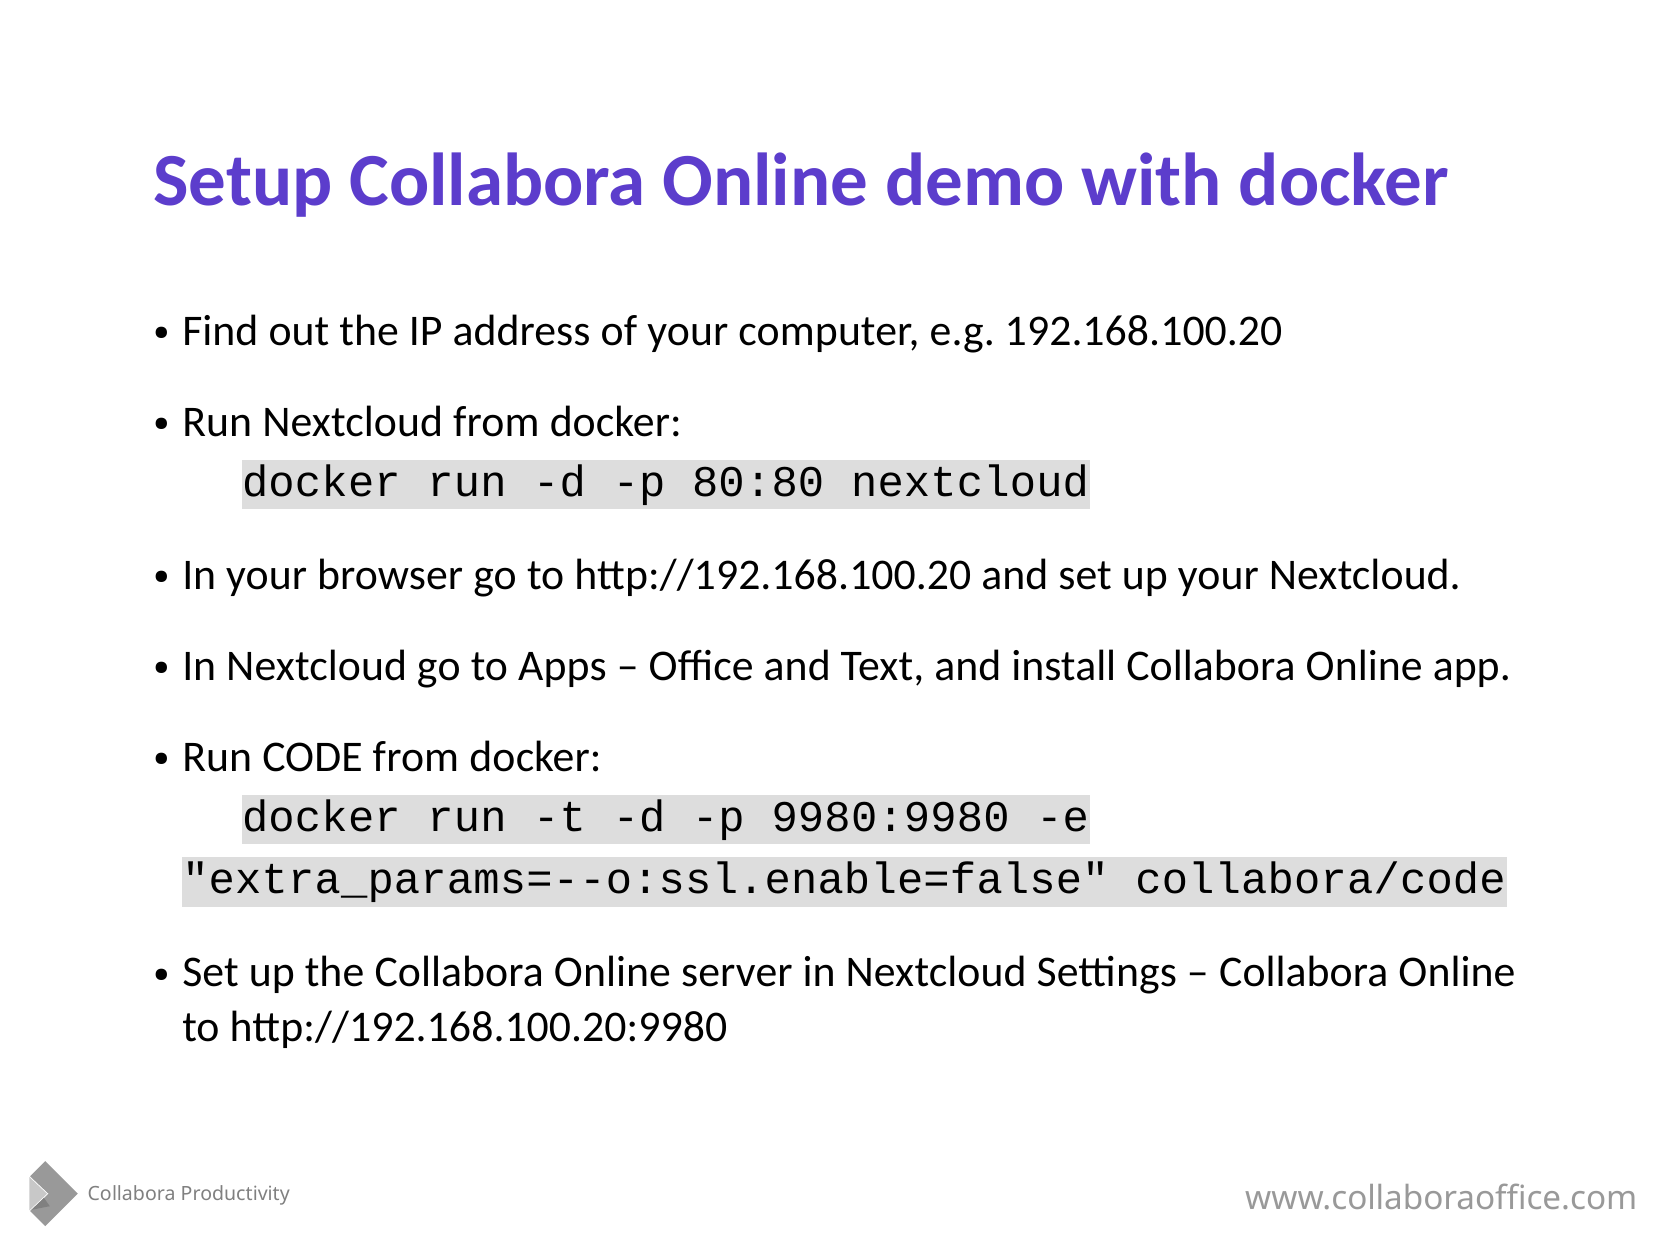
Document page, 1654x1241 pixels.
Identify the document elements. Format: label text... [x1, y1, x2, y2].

list Find out the IP address of your computer, e.g. 192.168.100.20 Run Nextcloud from docker: docker run -d -p 80:80 nextcloud In your browser go to http://192.168.100.20 and set up your Nextcloud. In Nextcloud go to Apps – Office and Text, and install Collabora Online app. Run CODE from docker: docker run -t -d -p 9980:9980 -e "extra_params=--o:ssl.enable=false" collabora/code Set up the Collabora Online server in Nextcloud Settings – Collabora Online to http://192.168.100.20:9980 [153, 301, 1524, 1146]
title Setup Collabora Online demo with docker [153, 35, 1477, 225]
